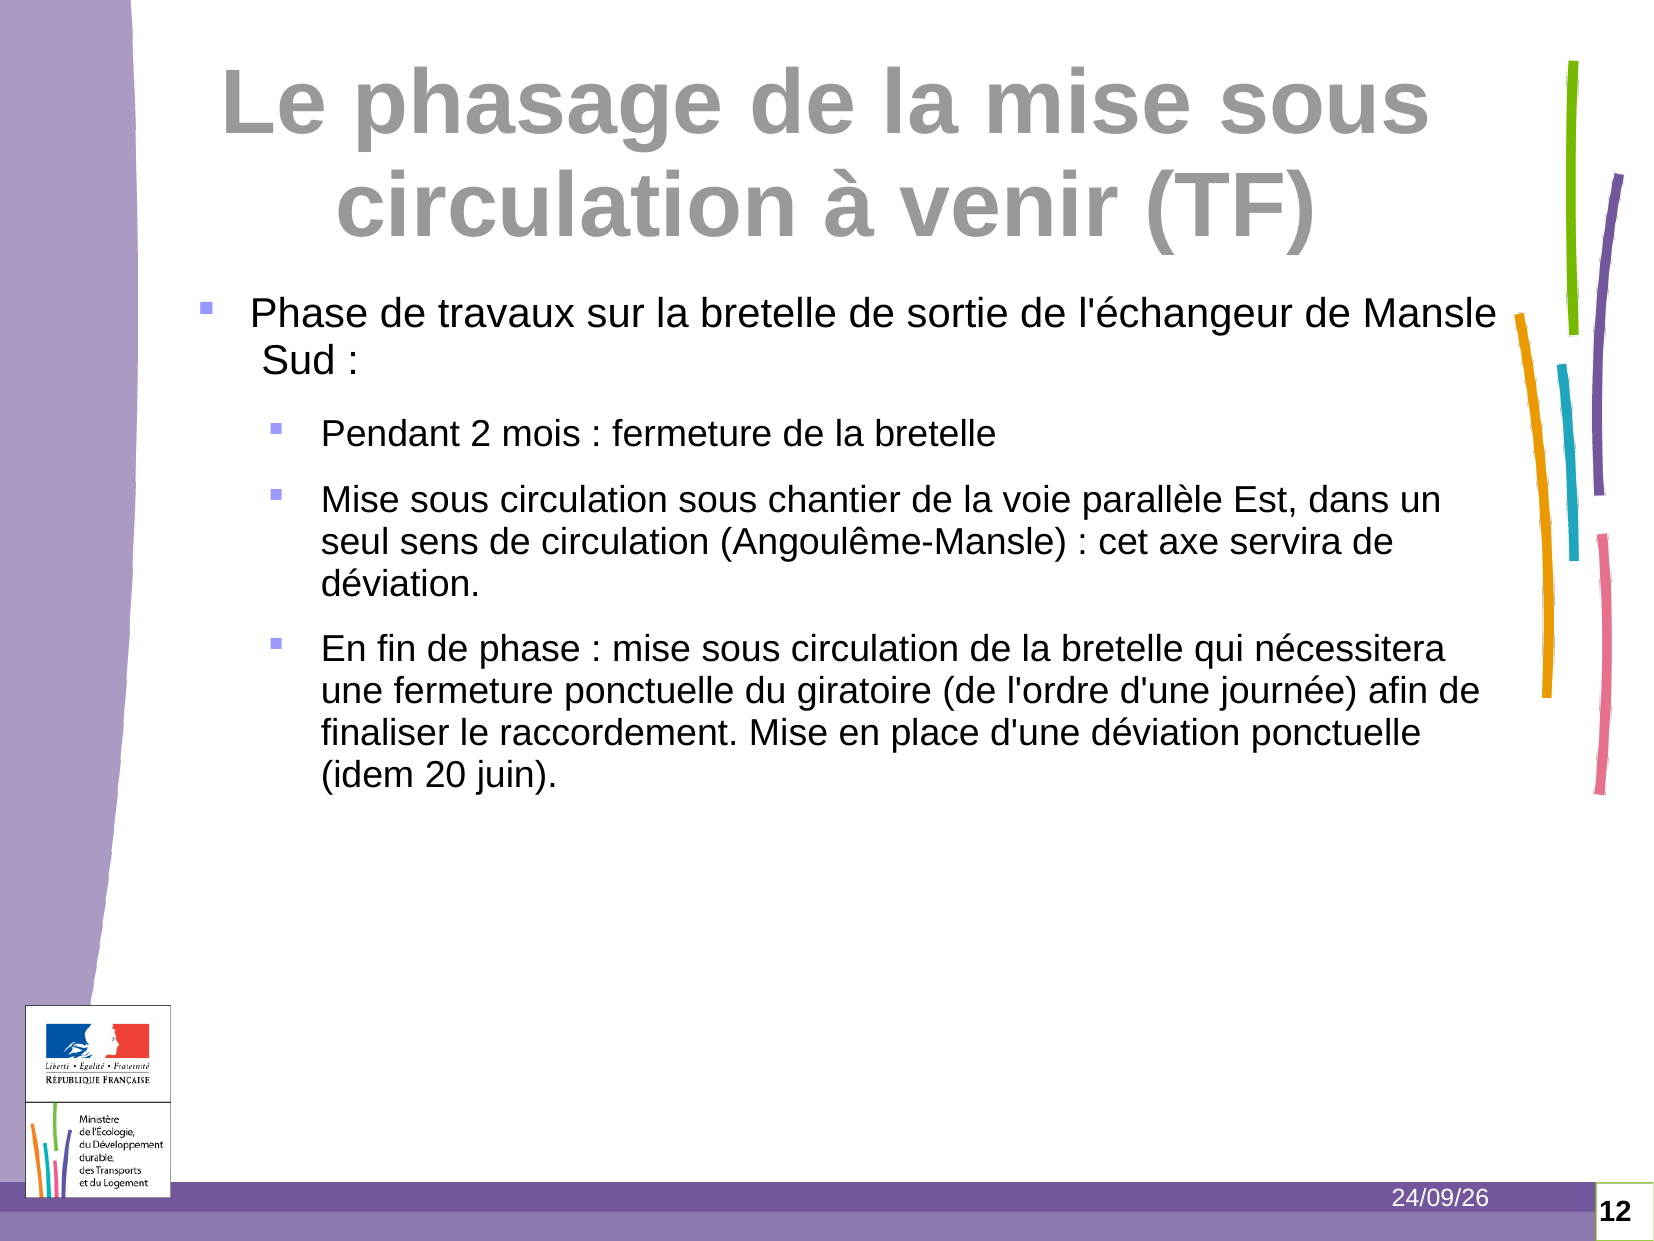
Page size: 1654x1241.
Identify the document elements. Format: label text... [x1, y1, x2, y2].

list Phase de travaux sur la bretelle de sortie de l'échangeur de Mansle Sud : Pendant 2 mois : fermeture de la bretelle Mise sous circulation sous chantier de la voie parallèle Est, dans un seul sens de circulation (Angoulême-Mansle) : cet axe servira de déviation. En fin de phase : mise sous circulation de la bretelle qui nécessitera une fermeture ponctuelle du giratoire (de l'ordre d'une journée) afin de finaliser le raccordement. Mise en place d'une déviation ponctuelle (idem 20 juin). [179, 290, 1509, 1094]
picture [0, 0, 1654, 1241]
title Le phasage de la mise sous circulation à venir (TF) [82, 50, 1571, 256]
